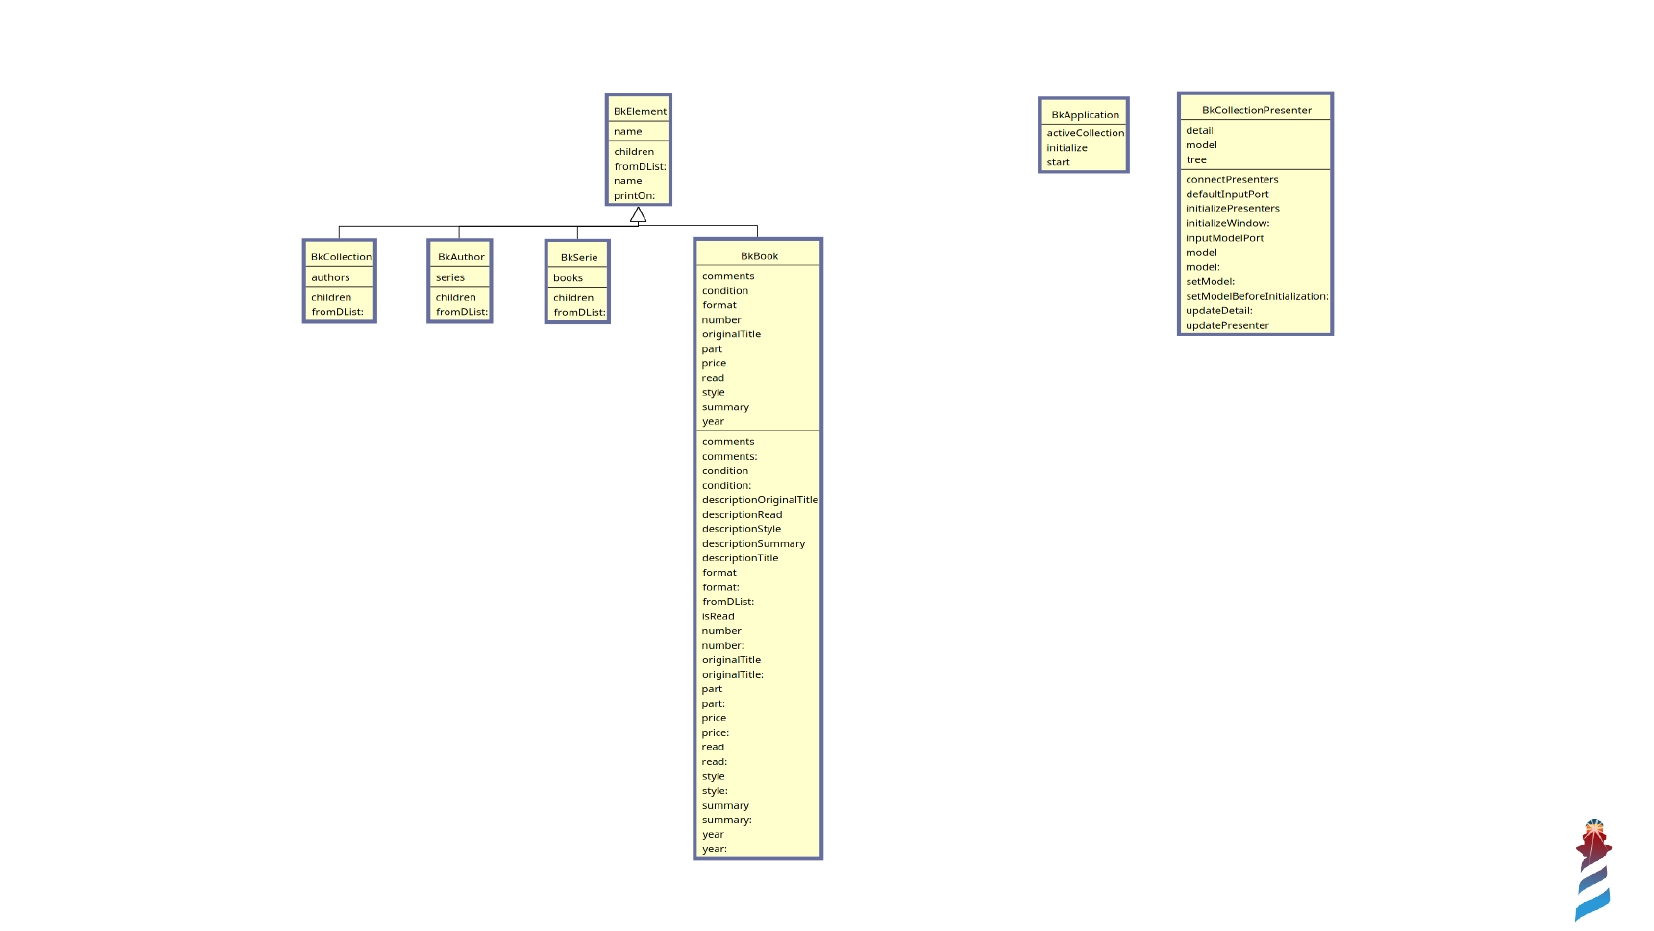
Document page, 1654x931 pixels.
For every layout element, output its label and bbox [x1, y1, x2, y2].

picture [248, 58, 1388, 886]
picture [1535, 810, 1650, 925]
